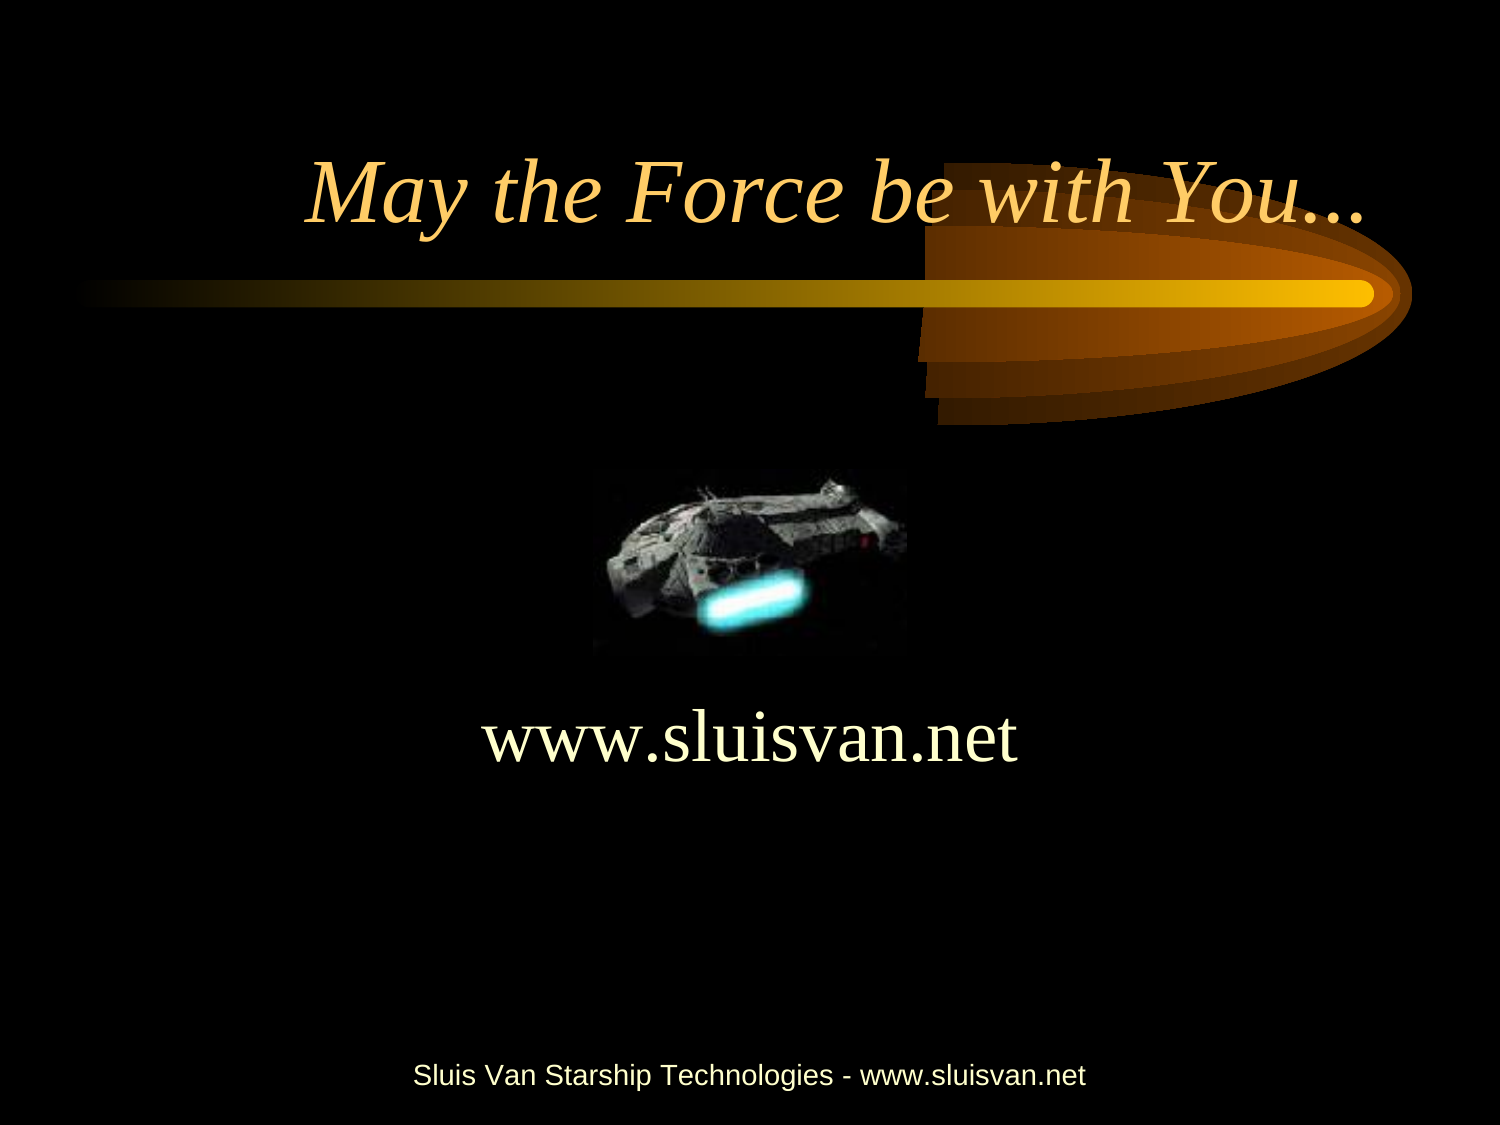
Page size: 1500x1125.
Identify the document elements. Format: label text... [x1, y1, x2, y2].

text_box www.sluisvan.net [0, 687, 1500, 786]
picture [593, 469, 907, 656]
title May the Force be with You... [112, 62, 1388, 250]
